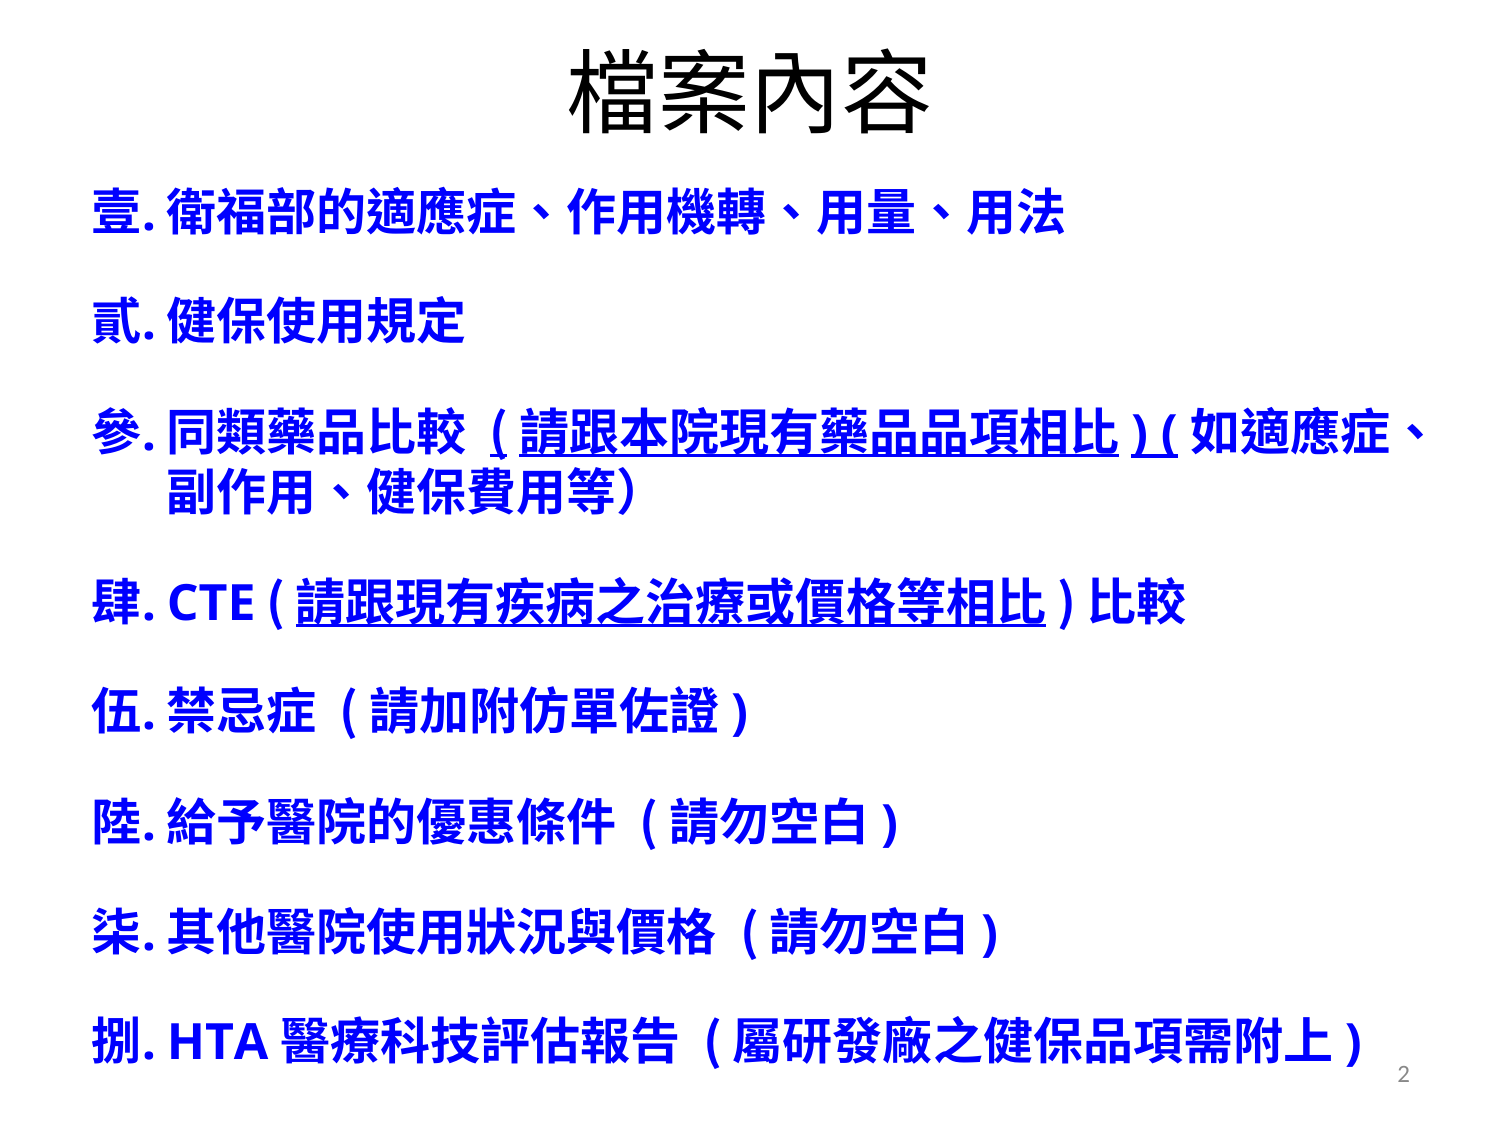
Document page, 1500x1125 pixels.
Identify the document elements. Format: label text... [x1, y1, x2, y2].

text_box <編號> [1074, 1042, 1426, 1103]
list 衛福部的適應症、作用機轉、用量、用法 健保使用規定 同類藥品比較 (請跟本院現有藥品品項相比) (如適應症、副作用、健保費用等） CTE (請跟現有疾病之治療或價格等相比)比較 禁忌症 (請加附仿單佐證) 給予醫院的優惠條件 (請勿空白) 其他醫院使用狀況與價格 (請勿空白) HTA醫療科技評估報告 (屬研發廠之健保品項需附上) [76, 172, 1427, 1083]
title 檔案內容 [75, 0, 1426, 184]
